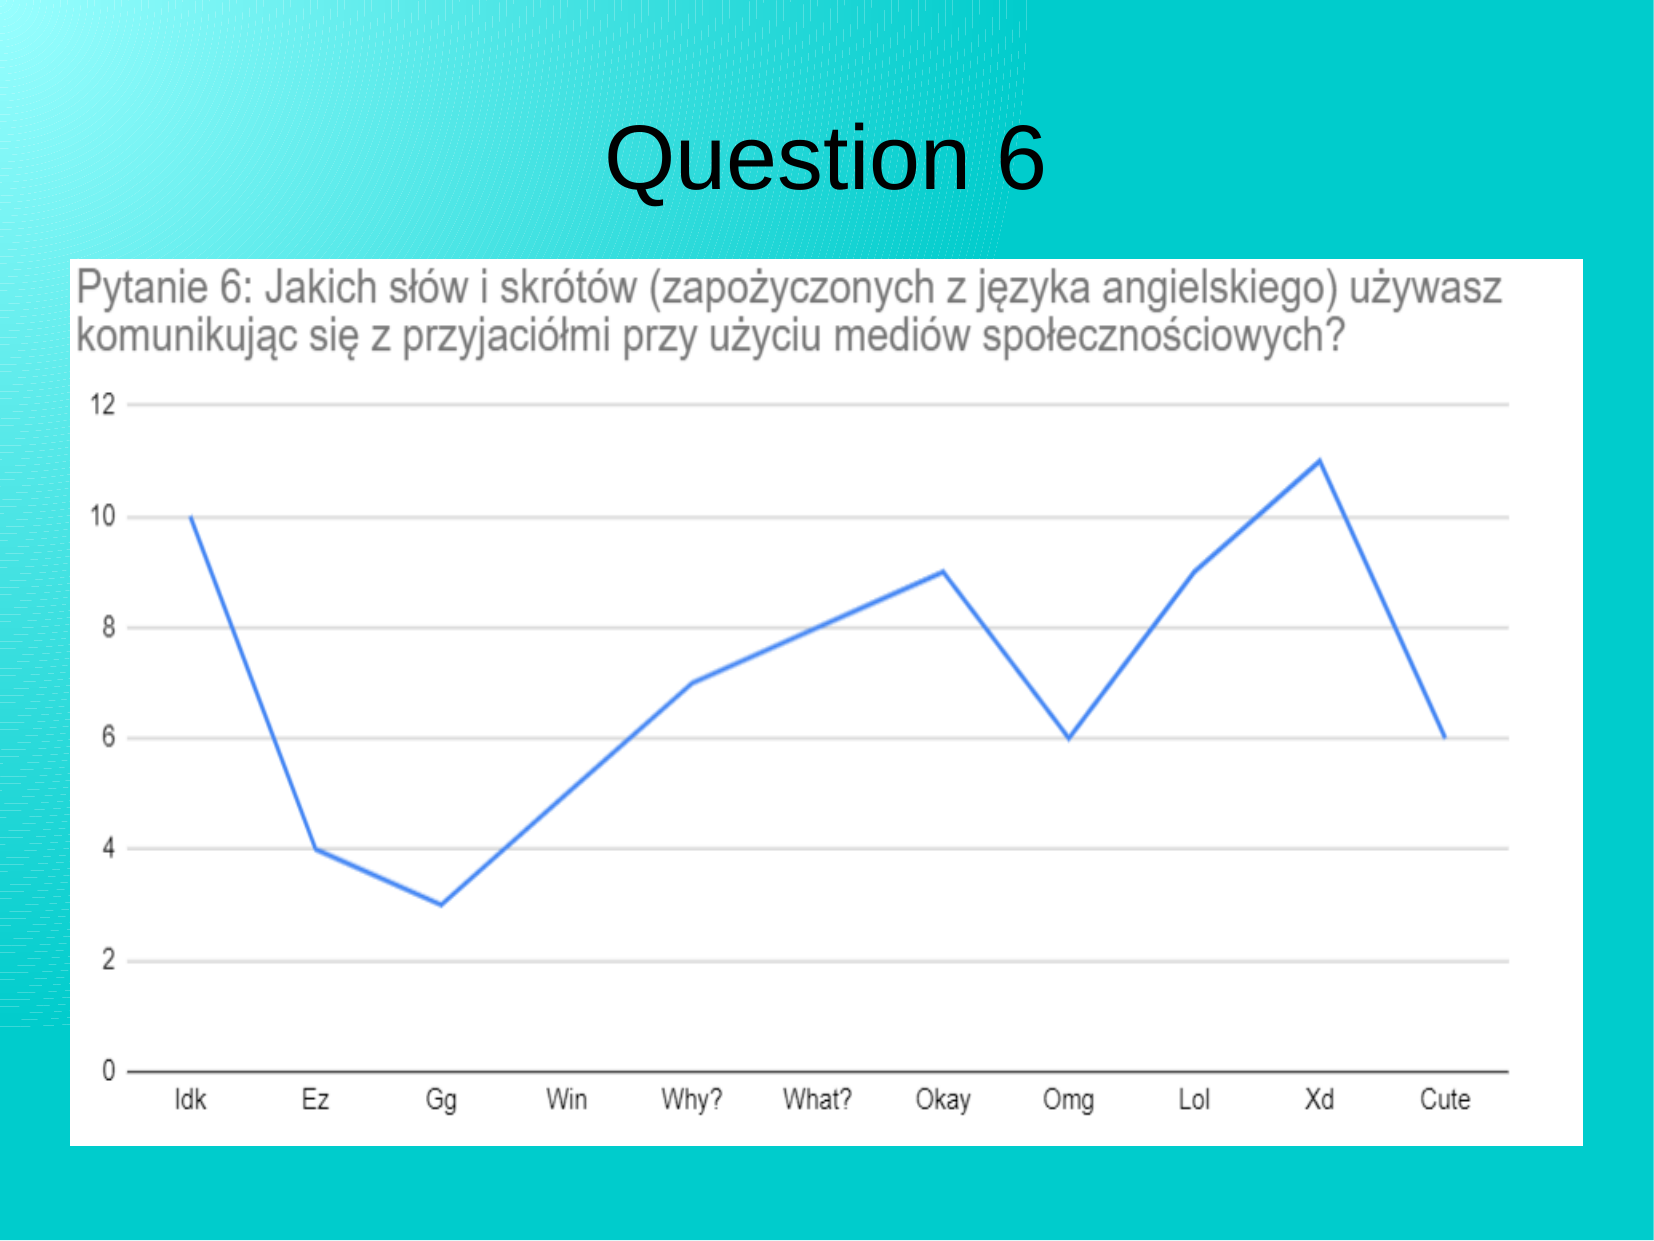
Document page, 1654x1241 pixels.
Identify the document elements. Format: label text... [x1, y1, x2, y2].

picture [70, 259, 1583, 1146]
title Question 6 [82, 49, 1571, 257]
